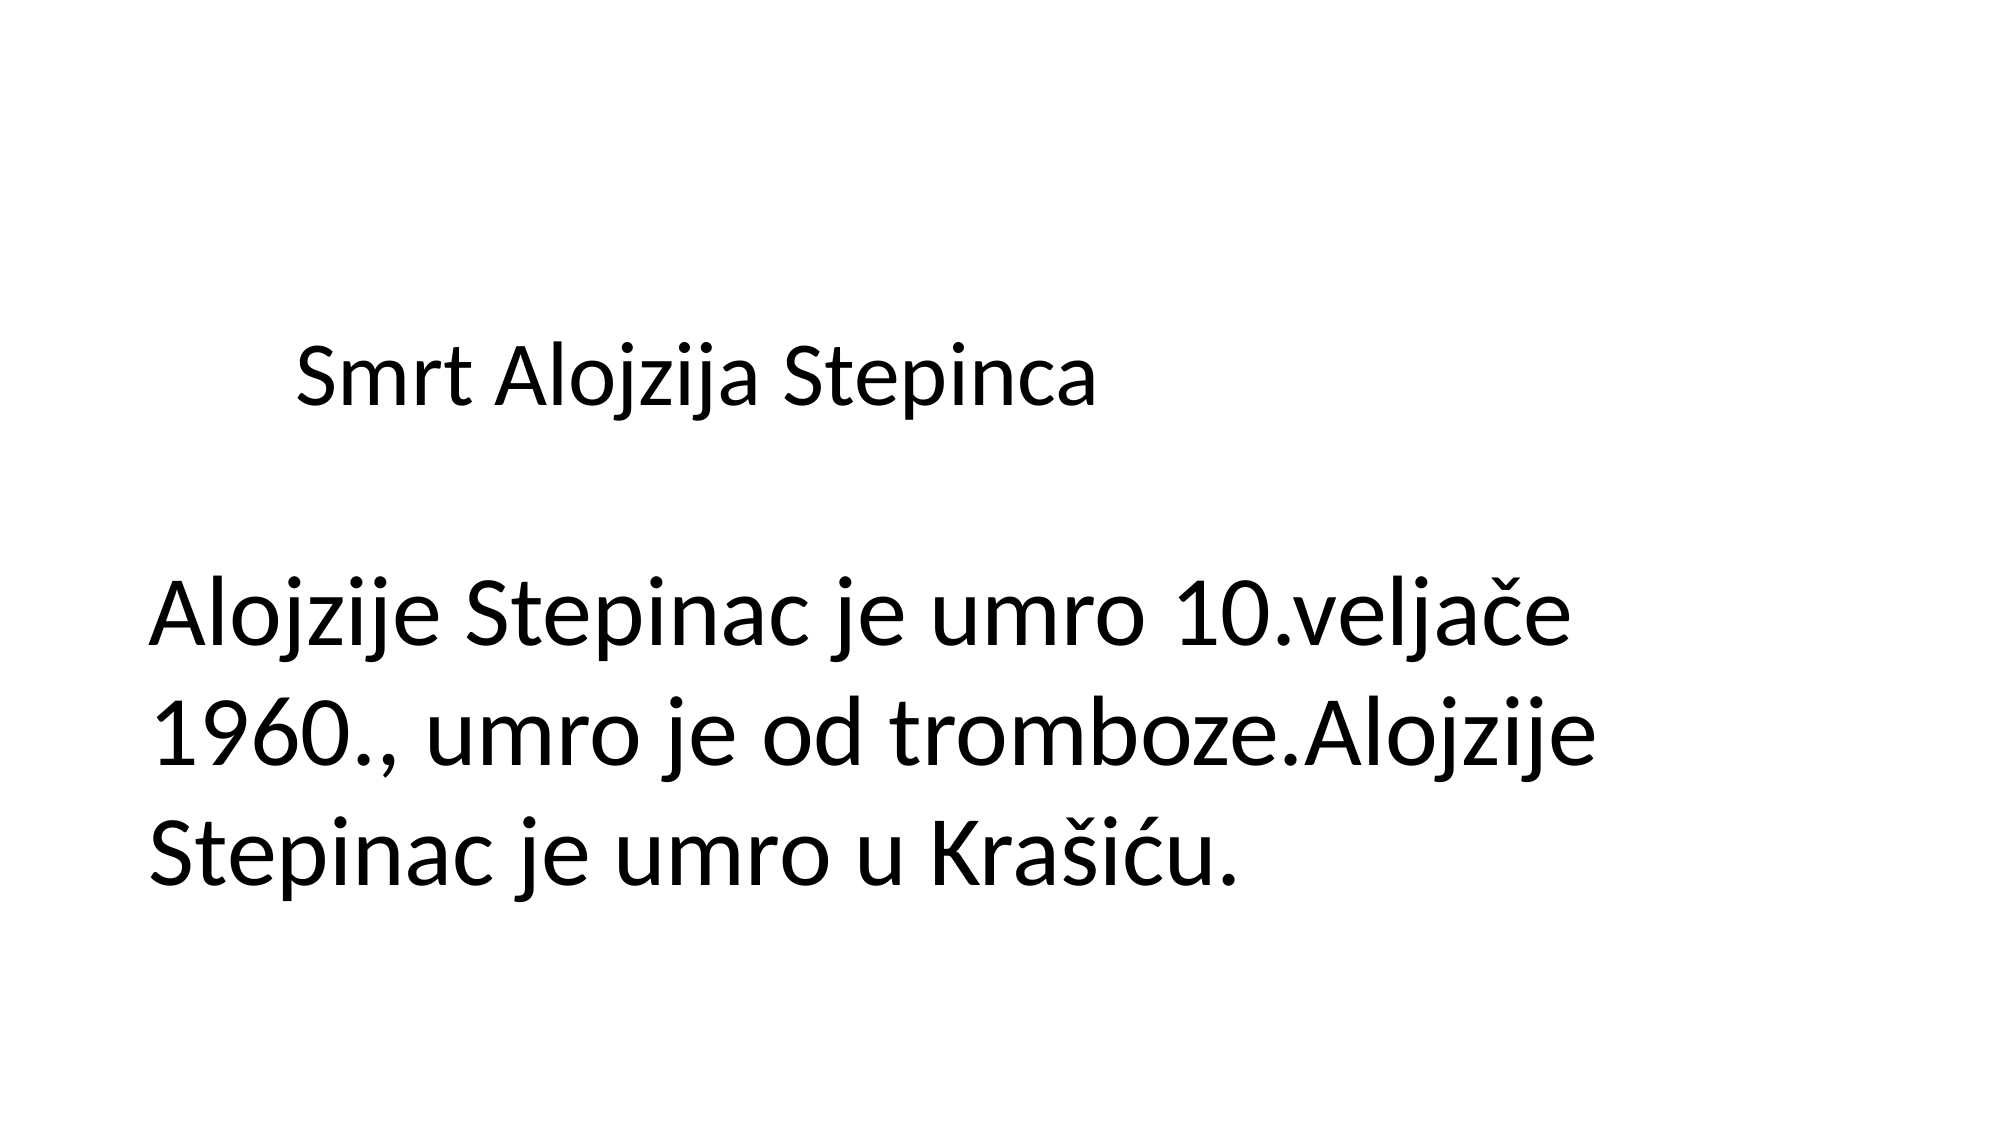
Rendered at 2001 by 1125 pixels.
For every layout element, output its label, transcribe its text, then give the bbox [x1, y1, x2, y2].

text_box Alojzije Stepinac je umro 10.veljače 1960., umro je od tromboze.Alojzije Stepinac je umro u Krašiću. [134, 537, 1821, 917]
text_box Smrt Alojzija Stepinca [280, 306, 1674, 433]
